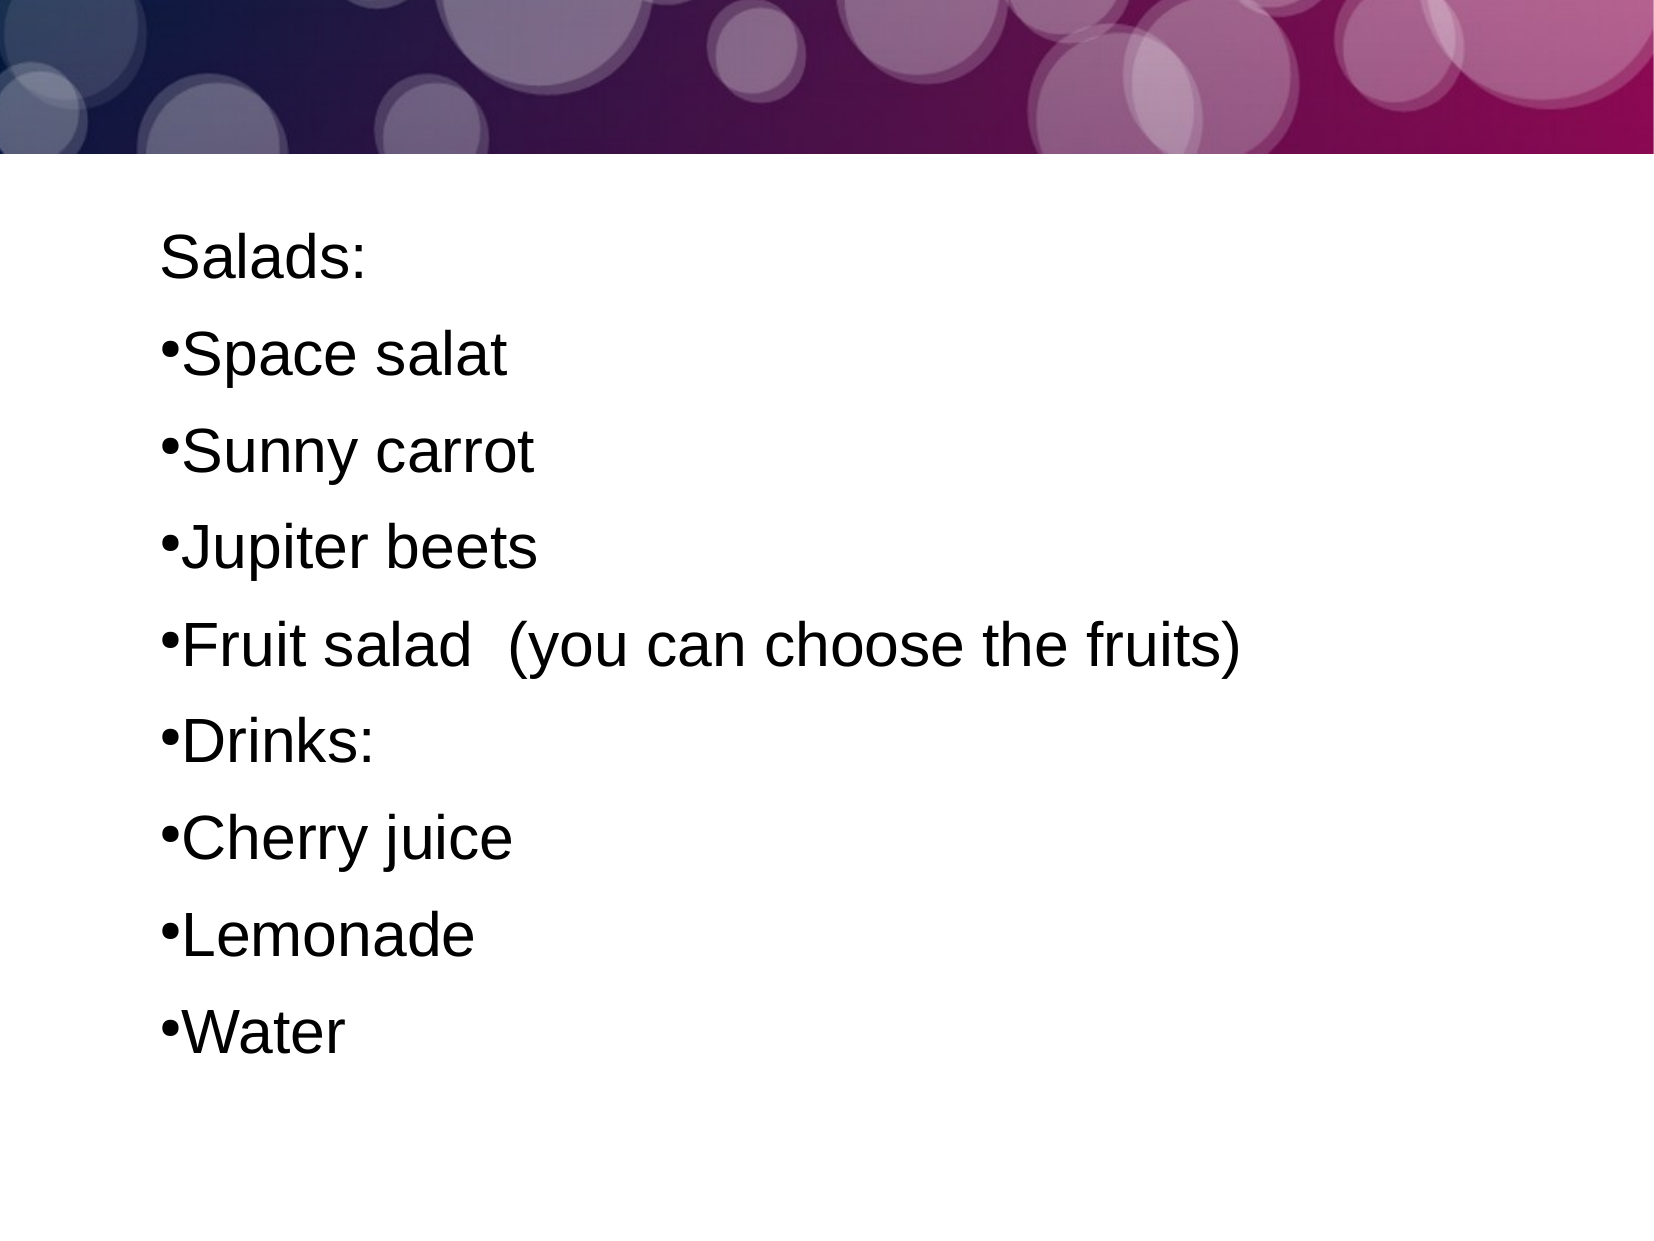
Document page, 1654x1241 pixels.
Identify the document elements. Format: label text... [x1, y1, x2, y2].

list Salads: Space salat Sunny carrot Jupiter beets Fruit salad (you can choose the fruits) Drinks: Cherry juice Lemonade Water [82, 224, 1571, 1087]
